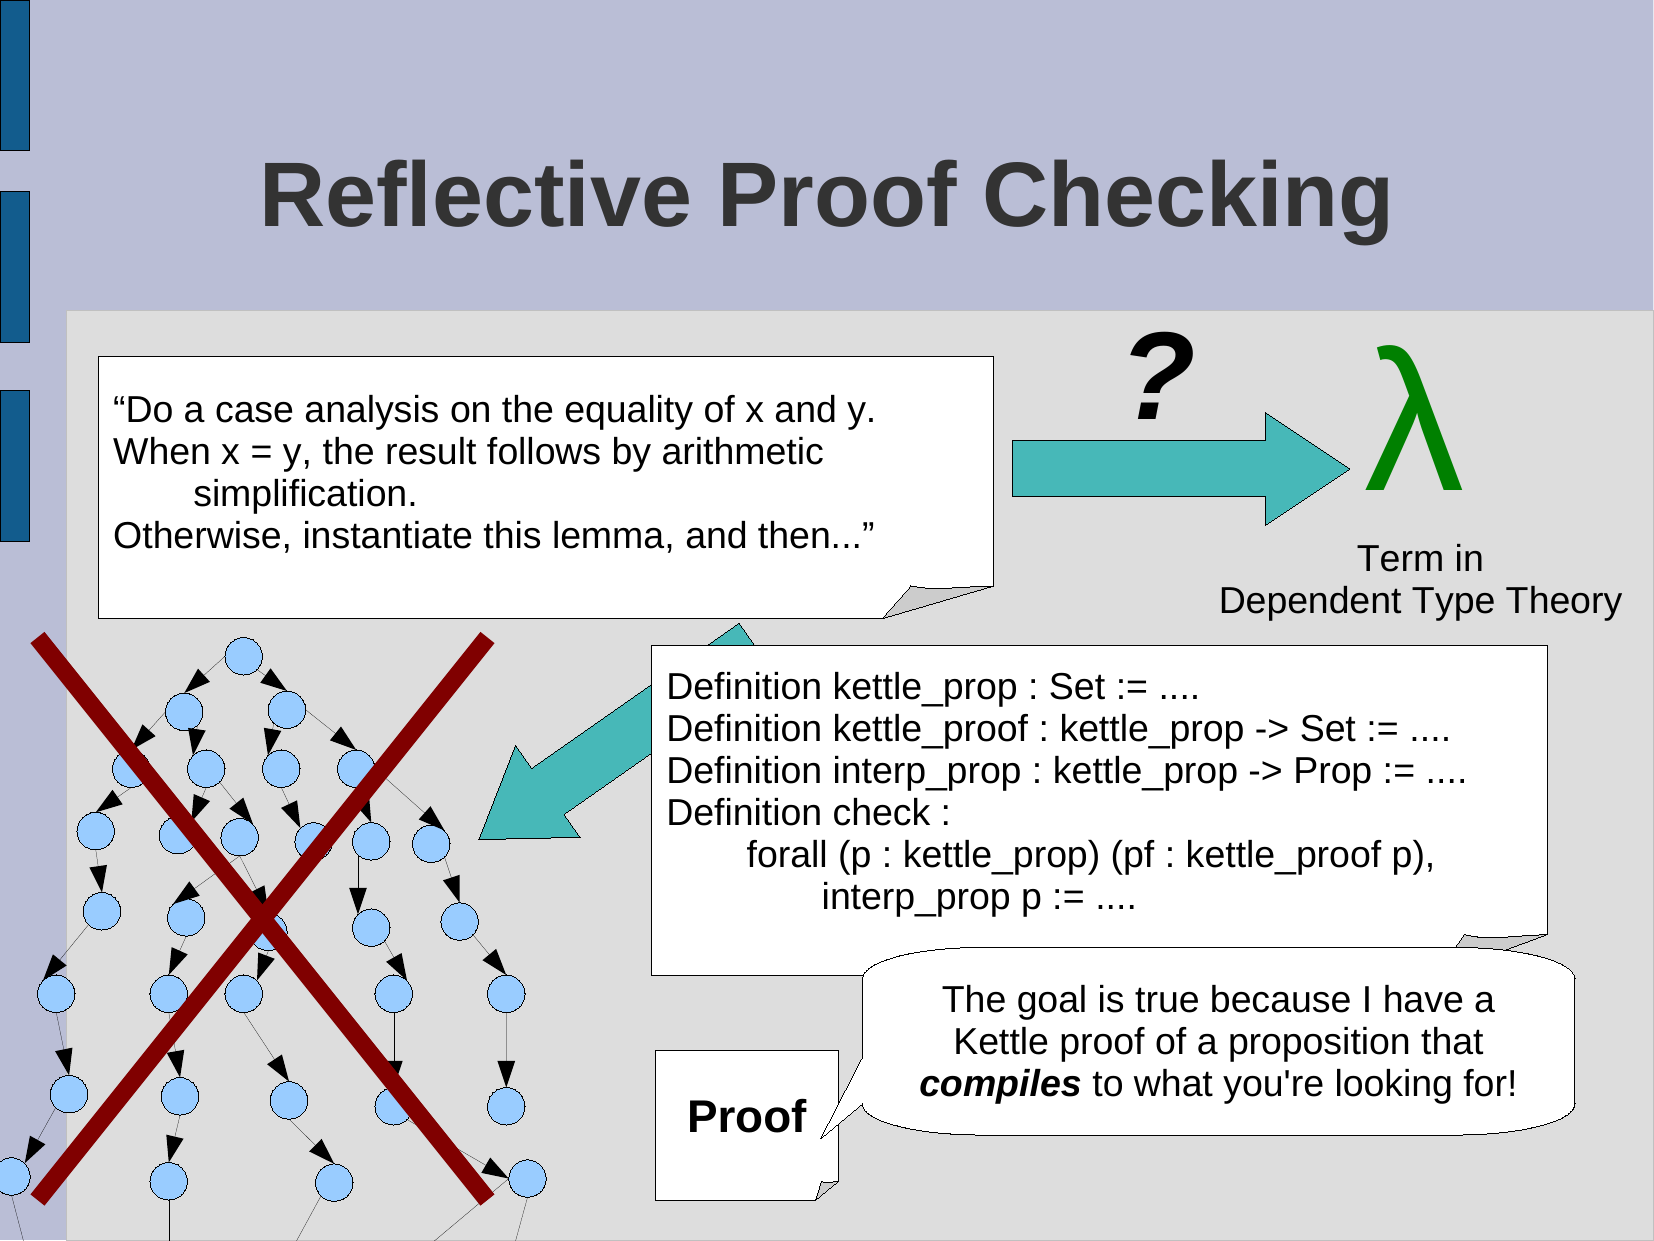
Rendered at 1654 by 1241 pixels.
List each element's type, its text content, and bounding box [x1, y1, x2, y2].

text_box [220, 818, 259, 856]
text_box [270, 1081, 308, 1120]
text_box [294, 822, 325, 856]
text_box [268, 691, 306, 729]
text_box [352, 822, 391, 861]
text_box [83, 892, 121, 931]
text_box [275, 915, 288, 934]
text_box Term in Dependent Type Theory [1203, 530, 1638, 639]
text_box [508, 1159, 547, 1198]
text_box [149, 1162, 188, 1201]
text_box [352, 908, 391, 947]
text_box λ [1350, 302, 1514, 530]
text_box [707, 623, 755, 645]
text_box The goal is true because I have a Kettle proof of a proposition that compiles to what you're looking for! [820, 947, 1576, 1139]
text_box [167, 899, 205, 937]
text_box [337, 750, 374, 788]
text_box [161, 1077, 199, 1115]
text_box [0, 1157, 31, 1196]
text_box [50, 1075, 88, 1113]
text_box [187, 749, 226, 788]
text_box [224, 637, 263, 676]
text_box ? [1104, 298, 1238, 475]
text_box [149, 975, 188, 1013]
text_box [165, 693, 203, 731]
text_box [440, 902, 479, 941]
title Reflective Proof Checking [121, 91, 1534, 299]
text_box [315, 1163, 354, 1202]
text_box [374, 1089, 409, 1126]
text_box Proof [655, 1050, 839, 1201]
text_box [1012, 412, 1350, 526]
text_box [159, 818, 193, 854]
text_box [478, 684, 651, 840]
text_box [254, 934, 275, 951]
text_box [112, 754, 142, 788]
text_box [412, 825, 451, 863]
text_box [224, 974, 263, 1013]
text_box [487, 1087, 526, 1126]
text_box [262, 749, 301, 788]
text_box [143, 754, 149, 761]
text_box [487, 975, 526, 1013]
text_box [374, 974, 413, 1013]
text_box [37, 974, 76, 1013]
text_box Definition kettle_prop : Set := .... Definition kettle_proof : kettle_prop -> Set := .... Definition interp_prop : kettle_prop -> Prop := .... Definition check : forall (p : kettle_prop) (pf : kettle_proof p), interp_prop p := .... [651, 645, 1548, 976]
text_box “Do a case analysis on the equality of x and y. When x = y, the result follows by arithmetic simplification. Otherwise, instantiate this lemma, and then...” [98, 356, 994, 619]
text_box [325, 848, 332, 857]
text_box [76, 812, 115, 850]
